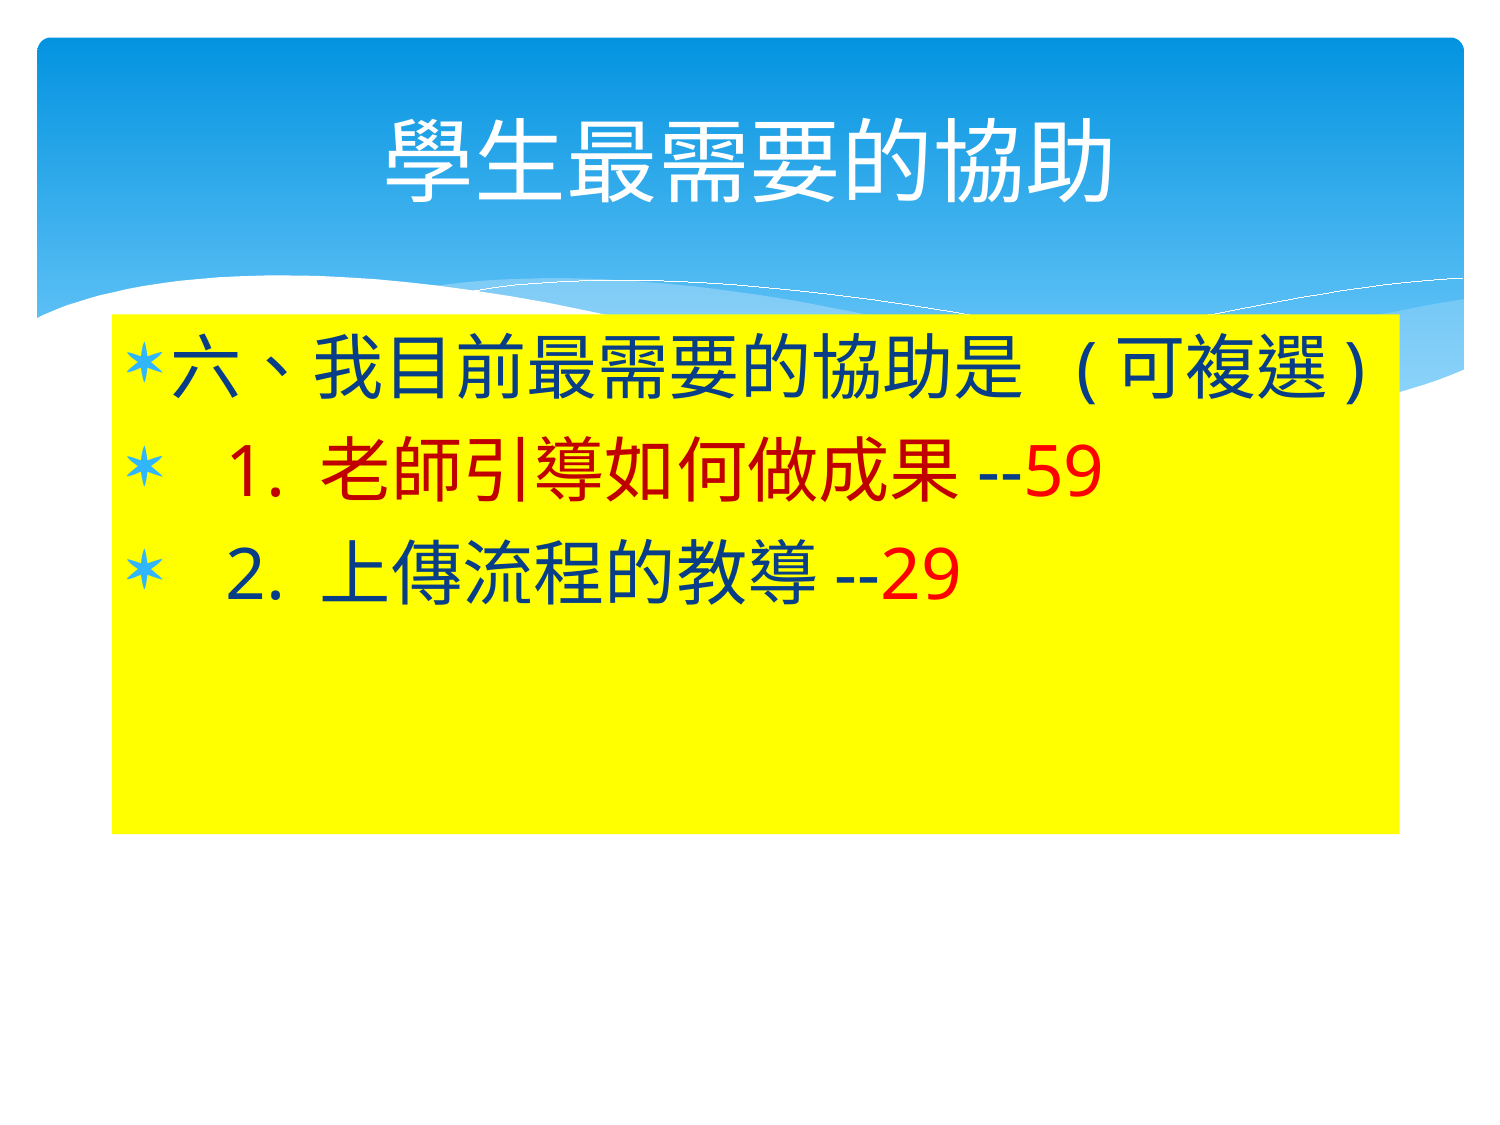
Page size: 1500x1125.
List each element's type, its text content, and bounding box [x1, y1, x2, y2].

title 學生最需要的協助 [75, 55, 1426, 262]
list 六、我目前最需要的協助是 (可複選) 1. 老師引導如何做成果--59 2. 上傳流程的教導--29 [112, 314, 1400, 835]
